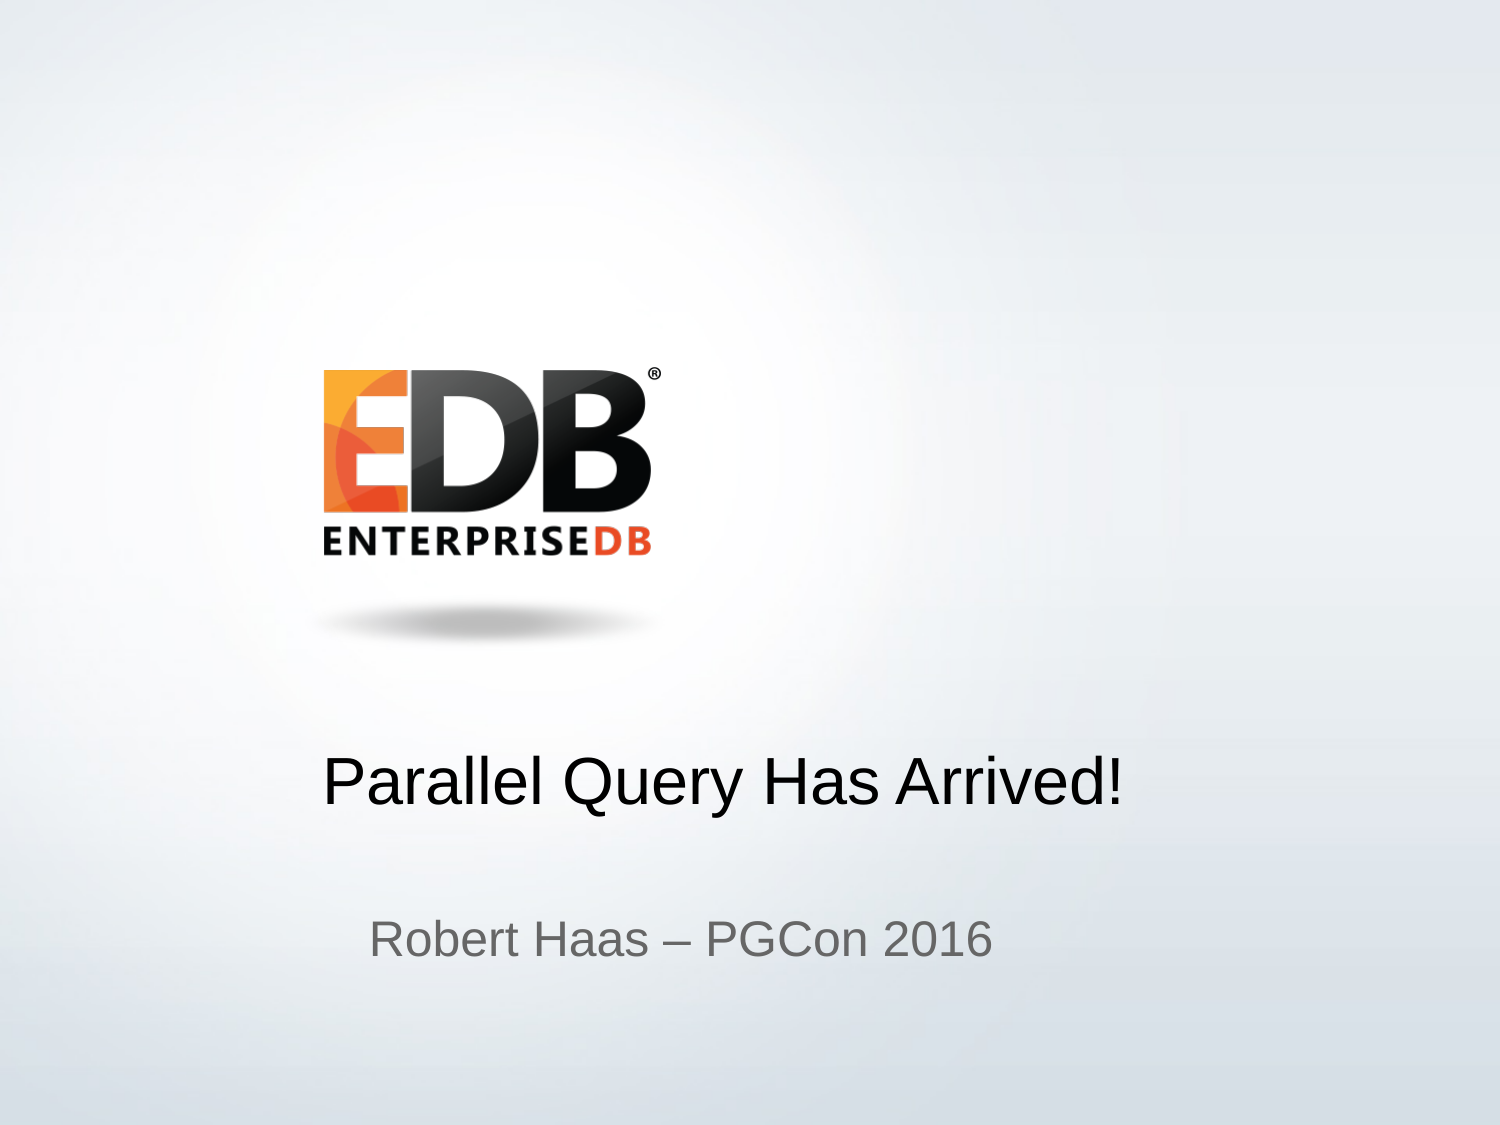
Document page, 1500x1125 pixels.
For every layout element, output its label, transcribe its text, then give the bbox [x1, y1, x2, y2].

picture [0, 0, 1500, 1125]
title Parallel Query Has Arrived! [307, 739, 1435, 902]
list Robert Haas – PGCon 2016 [307, 903, 1208, 980]
